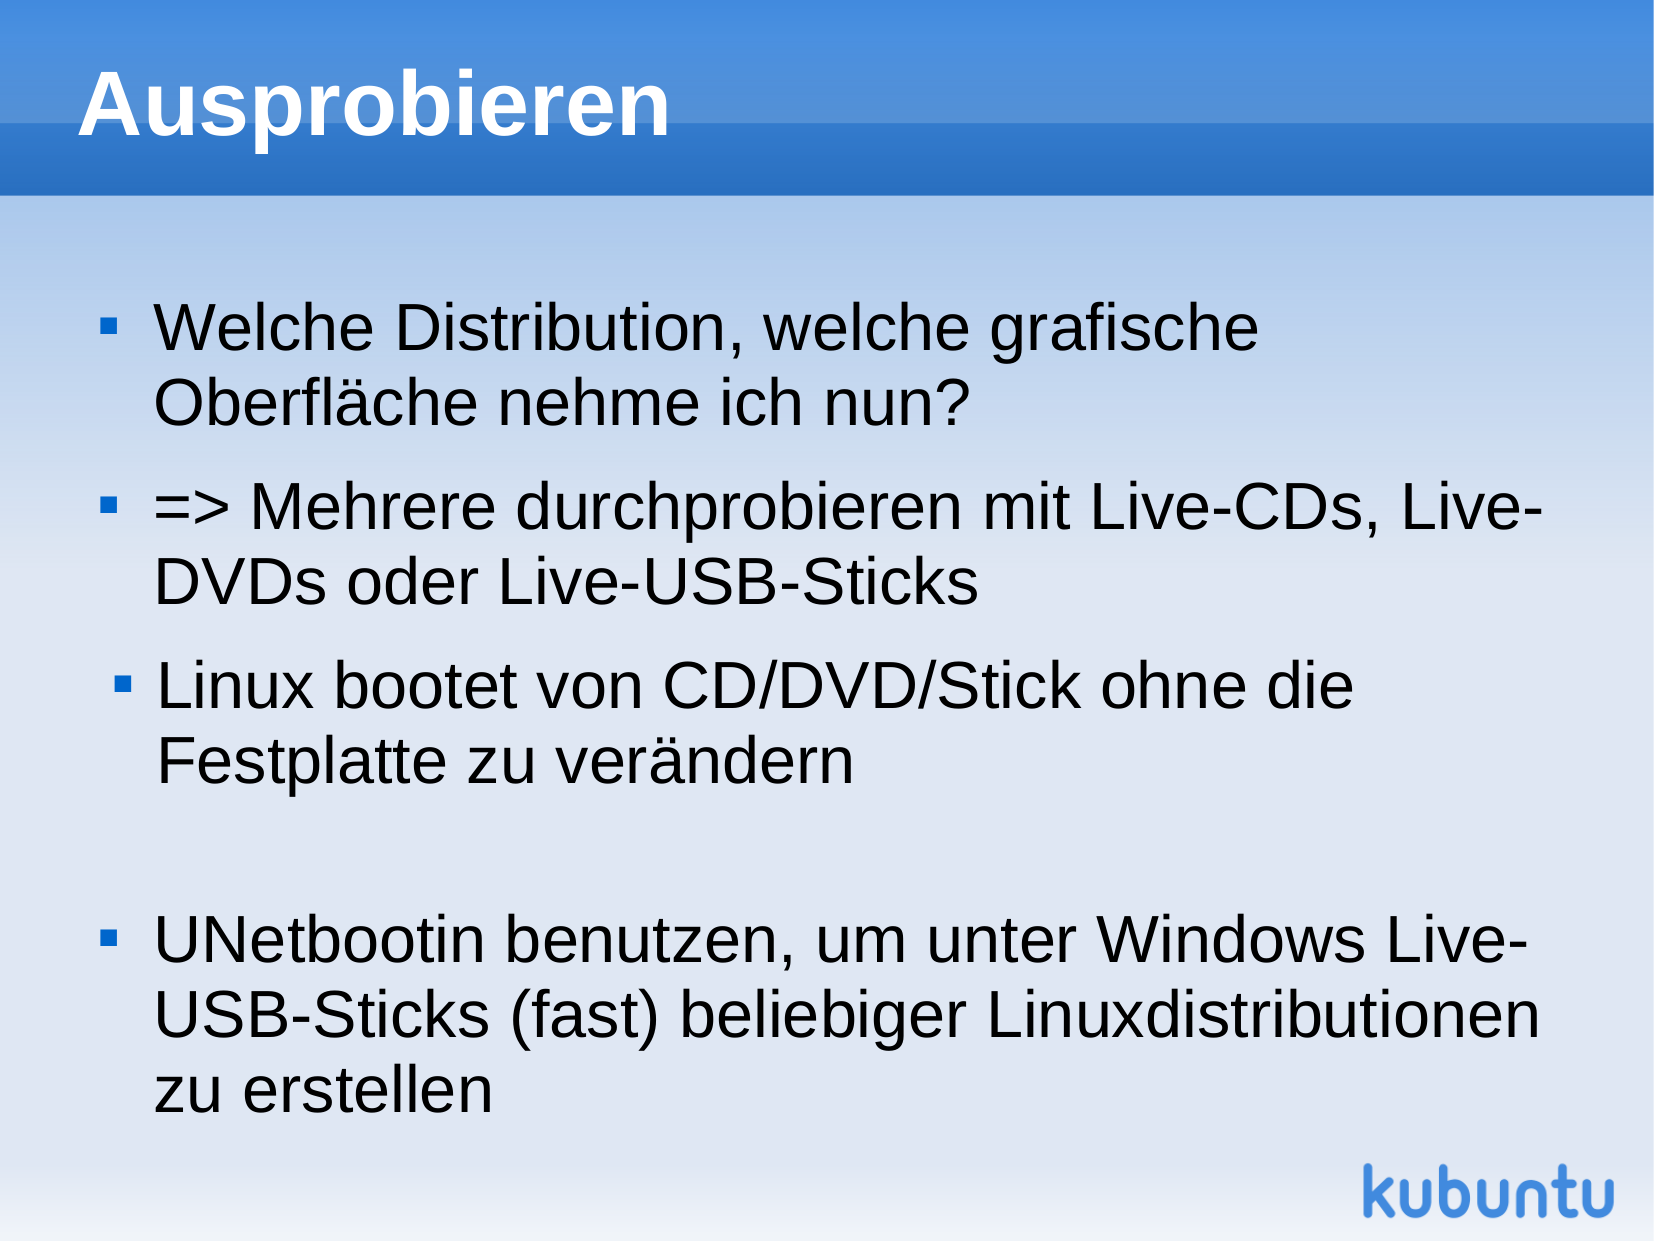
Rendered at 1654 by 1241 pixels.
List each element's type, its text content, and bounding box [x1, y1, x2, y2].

title Ausprobieren [76, 0, 1565, 208]
list Welche Distribution, welche grafische Oberfläche nehme ich nun? => Mehrere durchprobieren mit Live-CDs, Live-DVDs oder Live-USB-Sticks Linux bootet von CD/DVD/Stick ohne die Festplatte zu verändern UNetbootin benutzen, um unter Windows Live-USB-Sticks (fast) beliebiger Linuxdistributionen zu erstellen [82, 290, 1571, 1127]
picture [0, 0, 1654, 1241]
